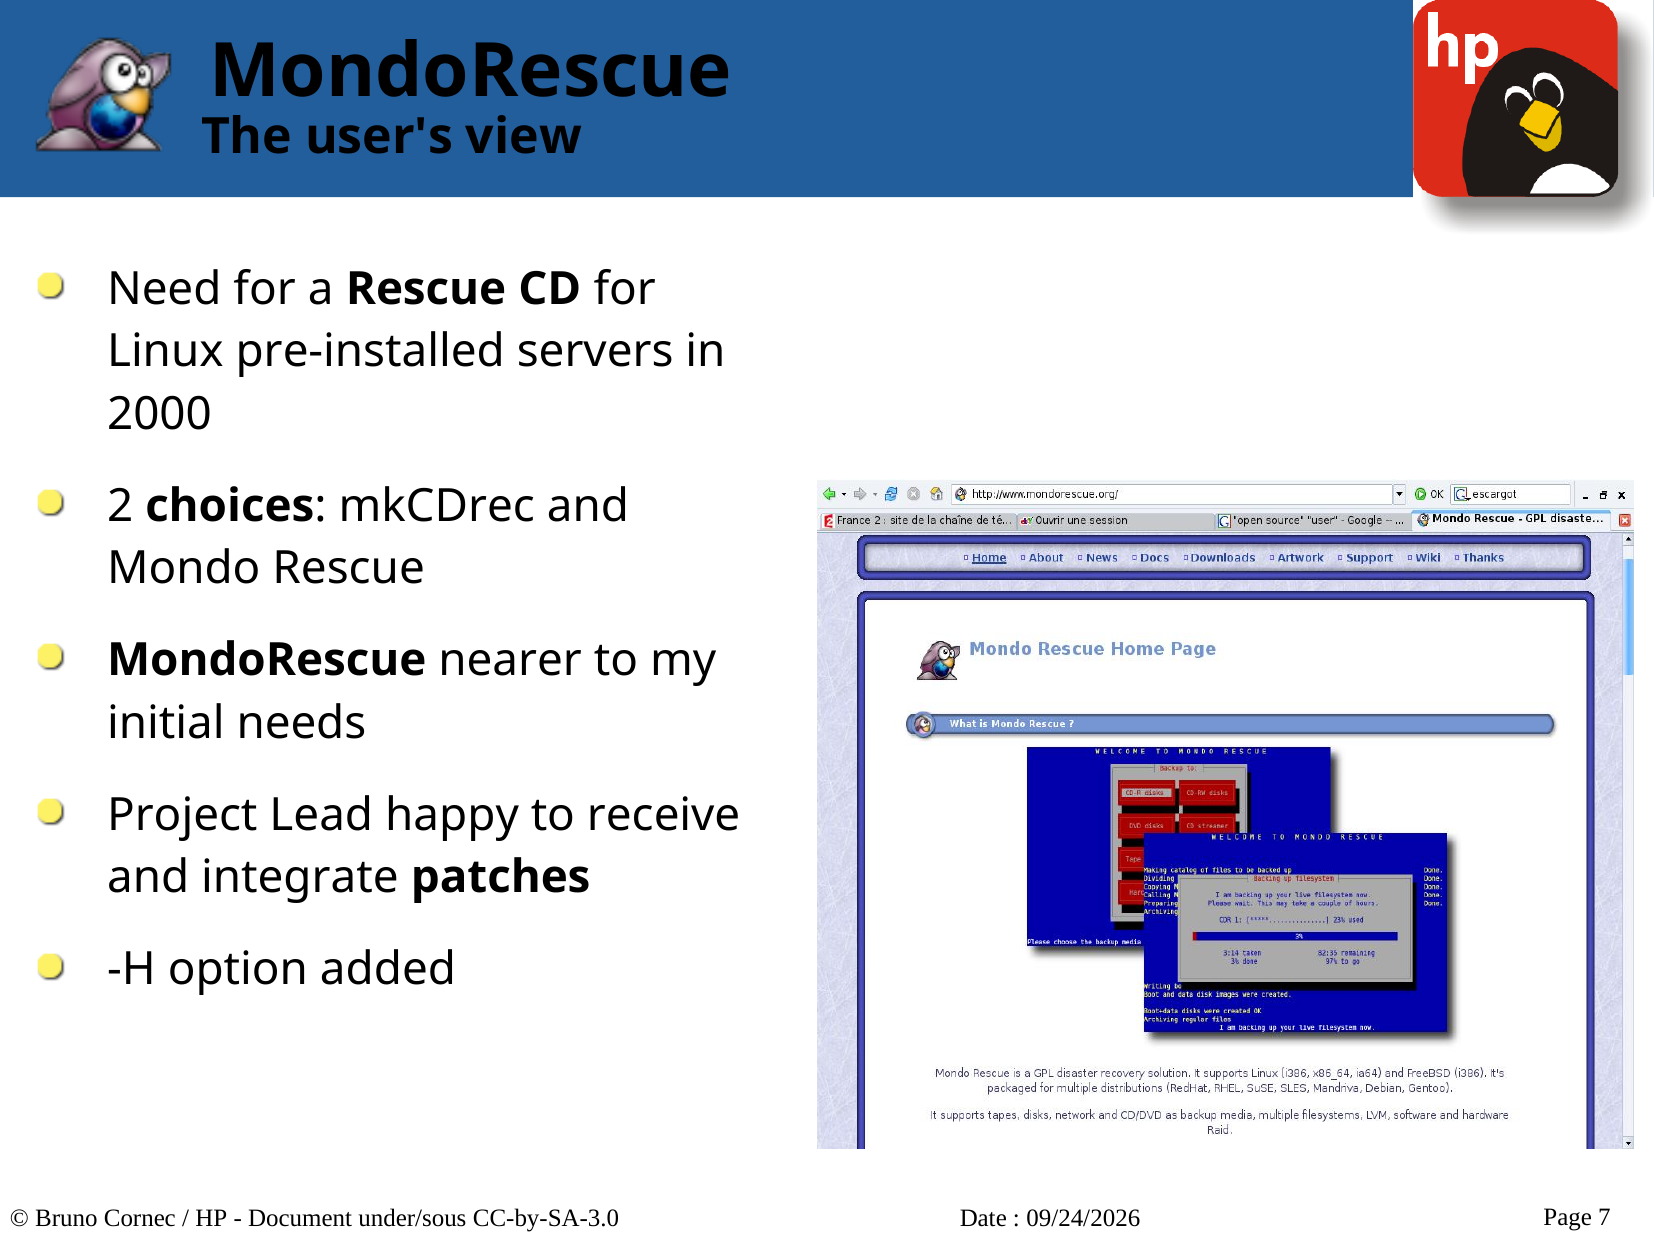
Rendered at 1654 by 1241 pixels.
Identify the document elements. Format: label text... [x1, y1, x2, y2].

list Need for a Rescue CD for Linux pre-installed servers in 2000 2 choices: mkCDrec and Mondo Rescue MondoRescue nearer to my initial needs Project Lead happy to receive and integrate patches -H option added [24, 255, 780, 919]
picture [0, 0, 211, 199]
picture [36, 952, 67, 983]
picture [1413, 0, 1654, 235]
picture [817, 479, 1634, 1149]
title The user's view [201, 32, 1190, 241]
